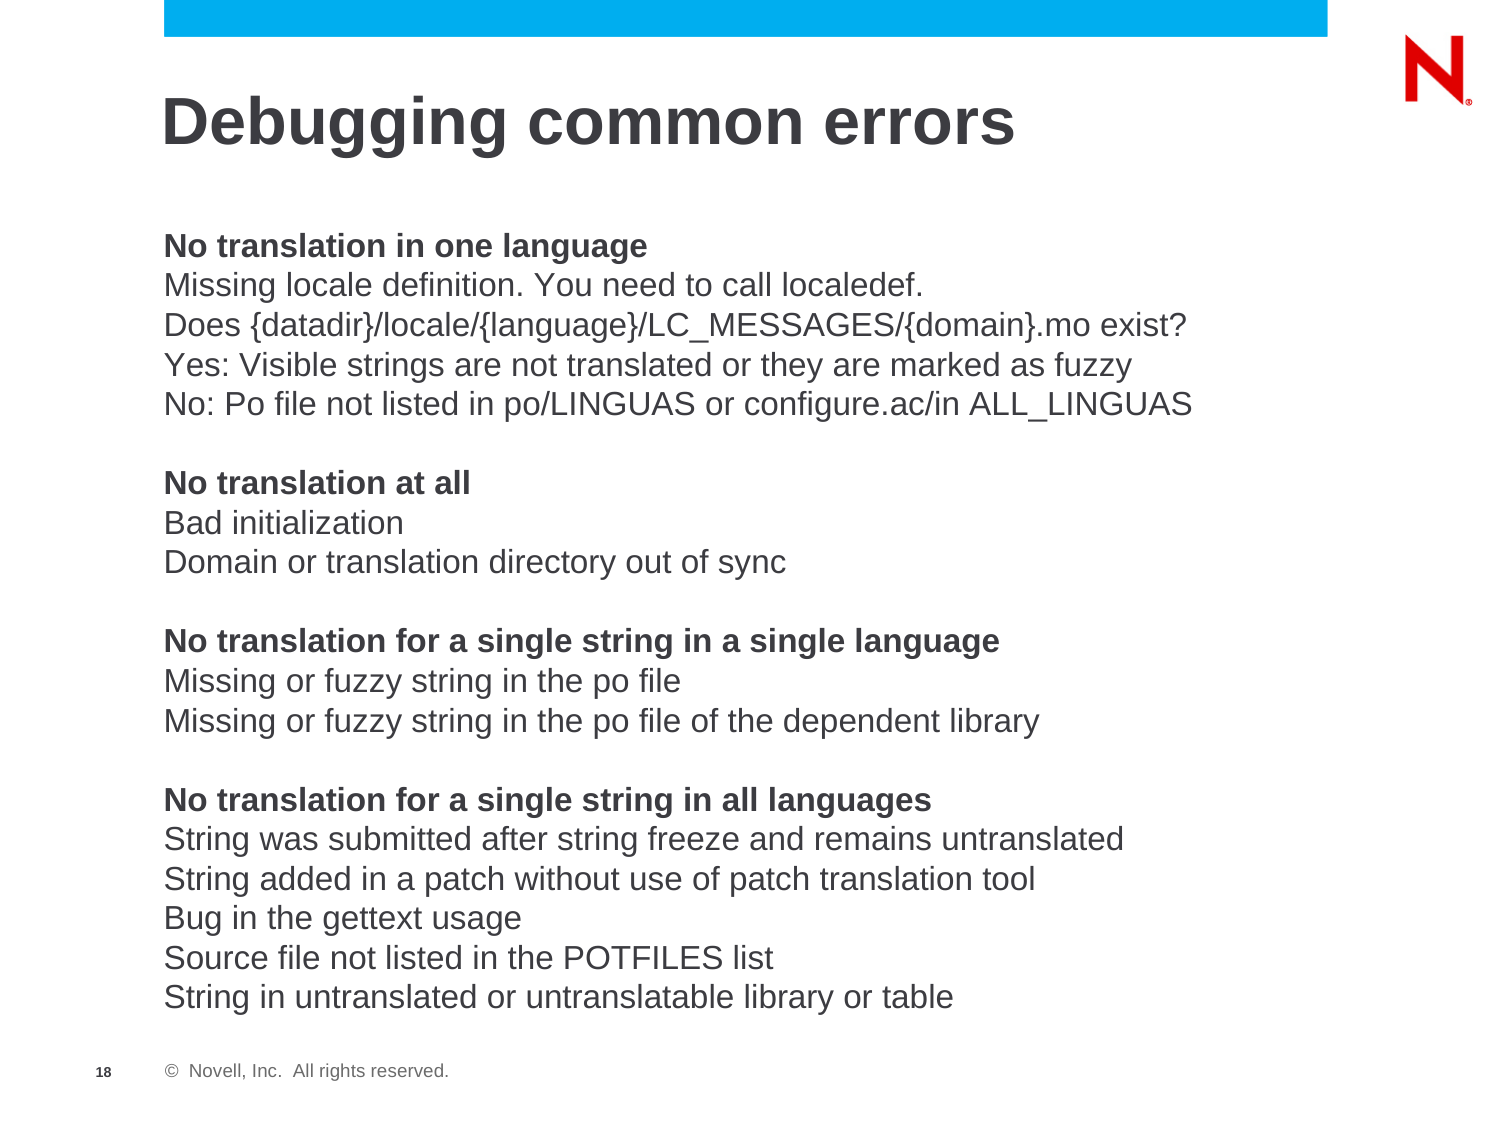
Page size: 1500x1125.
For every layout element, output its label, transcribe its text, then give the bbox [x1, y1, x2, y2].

picture [1403, 32, 1473, 107]
subtitle No translation in one language Missing locale definition. You need to call localedef. Does {datadir}/locale/{language}/LC_MESSAGES/{domain}.mo exist? Yes: Visible strings are not translated or they are marked as fuzzy No: Po file not listed in po/LINGUAS or configure.ac/in ALL_LINGUAS No translation at all Bad initialization Domain or translation directory out of sync No translation for a single string in a single language Missing or fuzzy string in the po file Missing or fuzzy string in the po file of the dependent library No translation for a single string in all languages String was submitted after string freeze and remains untranslated String added in a patch without use of patch translation tool Bug in the gettext usage Source file not listed in the POTFILES list String in untranslated or untranslatable library or table [163, 225, 1404, 1015]
title Debugging common errors [161, 41, 1383, 205]
